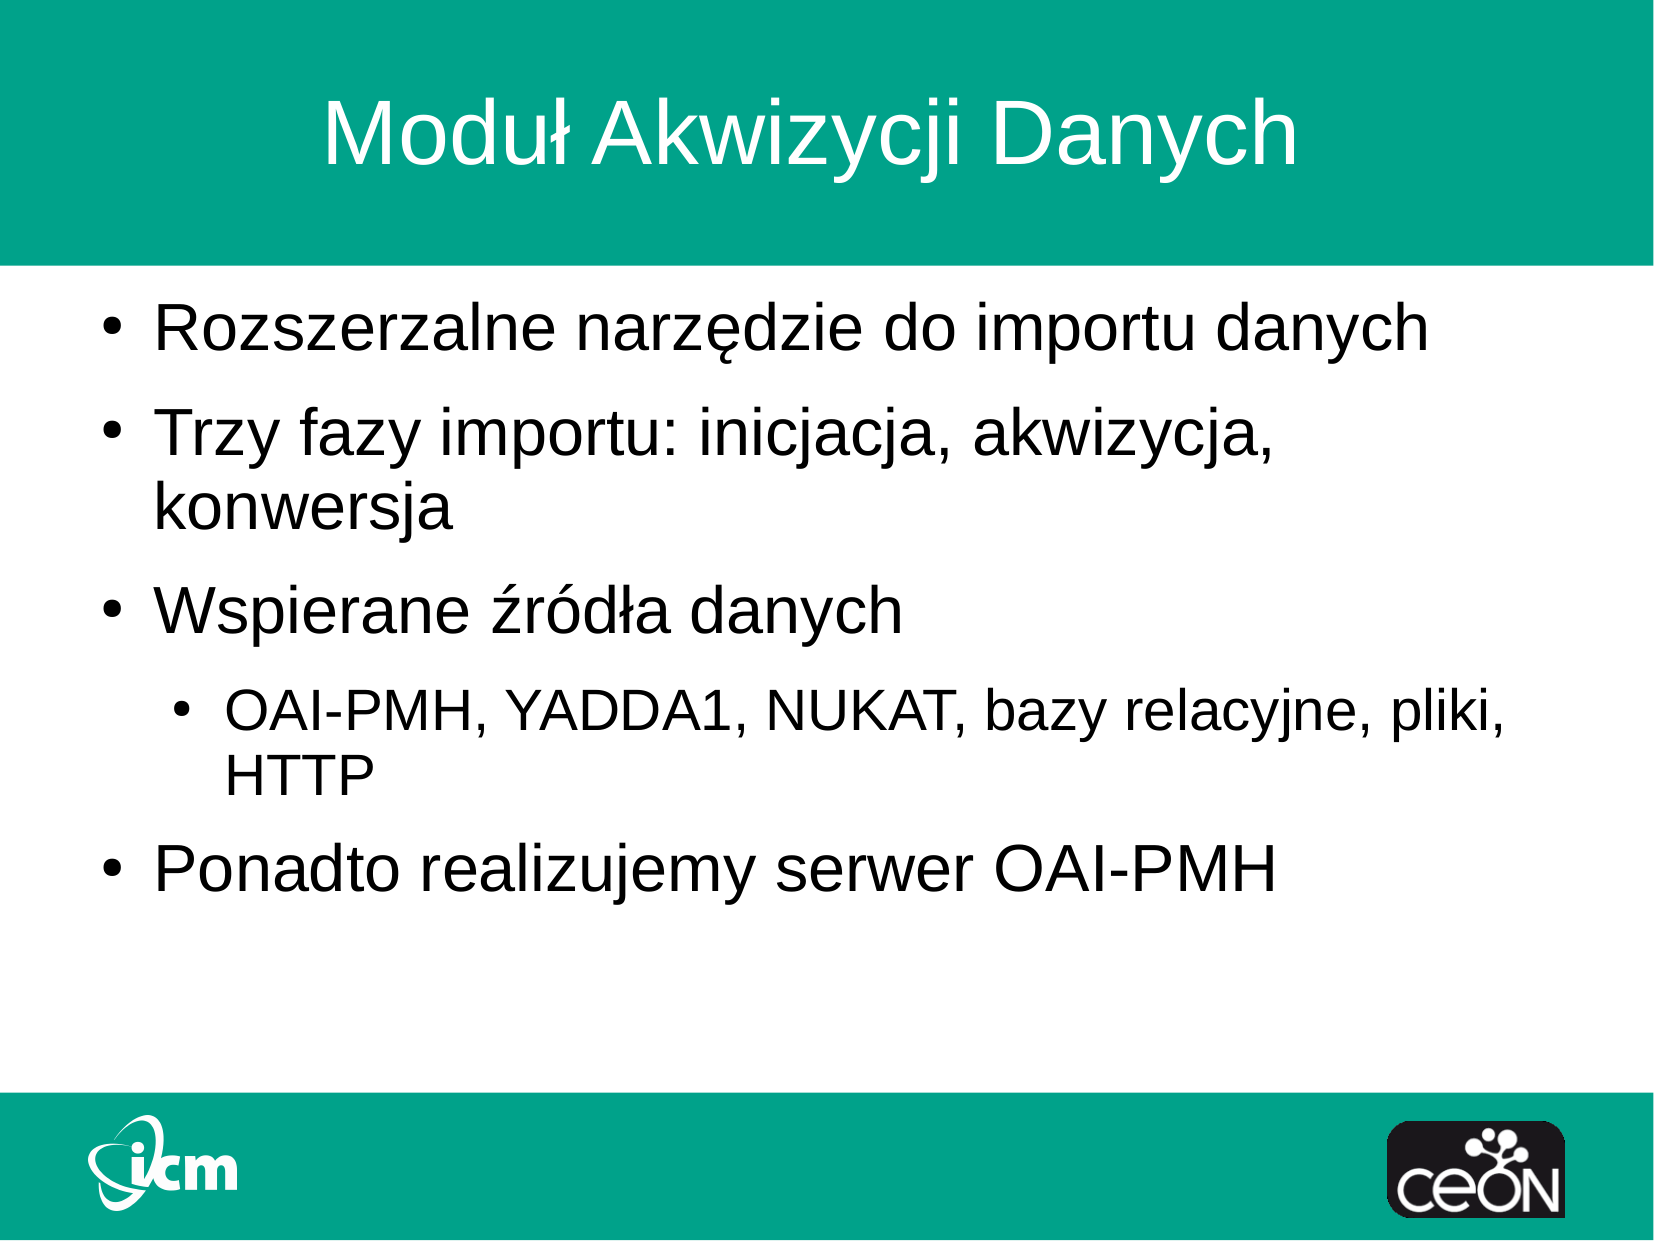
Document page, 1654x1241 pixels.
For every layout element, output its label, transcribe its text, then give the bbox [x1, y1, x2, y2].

title Moduł Akwizycji Danych [59, 29, 1565, 237]
picture [1387, 1121, 1565, 1218]
list Rozszerzalne narzędzie do importu danych Trzy fazy importu: inicjacja, akwizycja, konwersja Wspierane źródła danych OAI-PMH, YADDA1, NUKAT, bazy relacyjne, pliki, HTTP Ponadto realizujemy serwer OAI-PMH [82, 290, 1571, 1109]
picture [88, 1115, 237, 1211]
